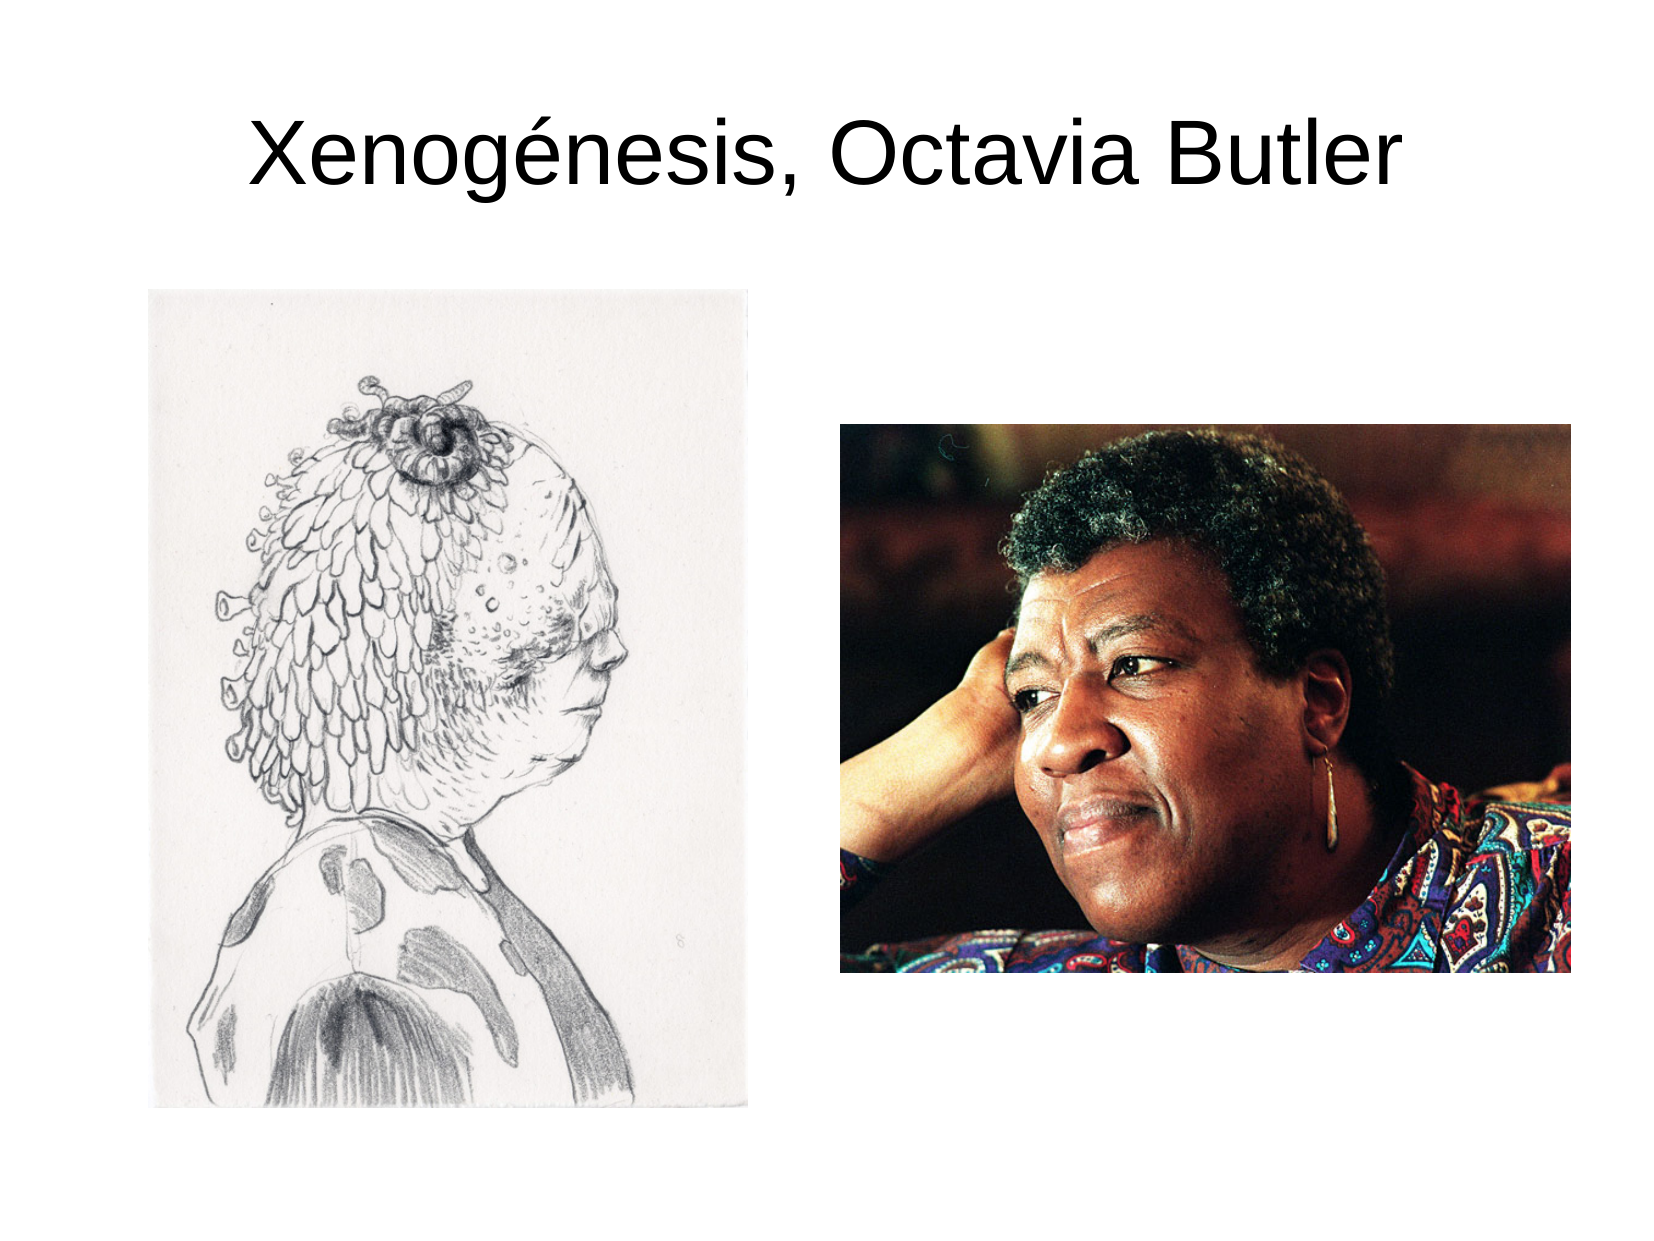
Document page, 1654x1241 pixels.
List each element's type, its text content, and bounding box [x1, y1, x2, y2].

text_box Xenogénesis, Octavia Butler [82, 49, 1571, 257]
picture [840, 424, 1571, 973]
picture [148, 289, 748, 1108]
